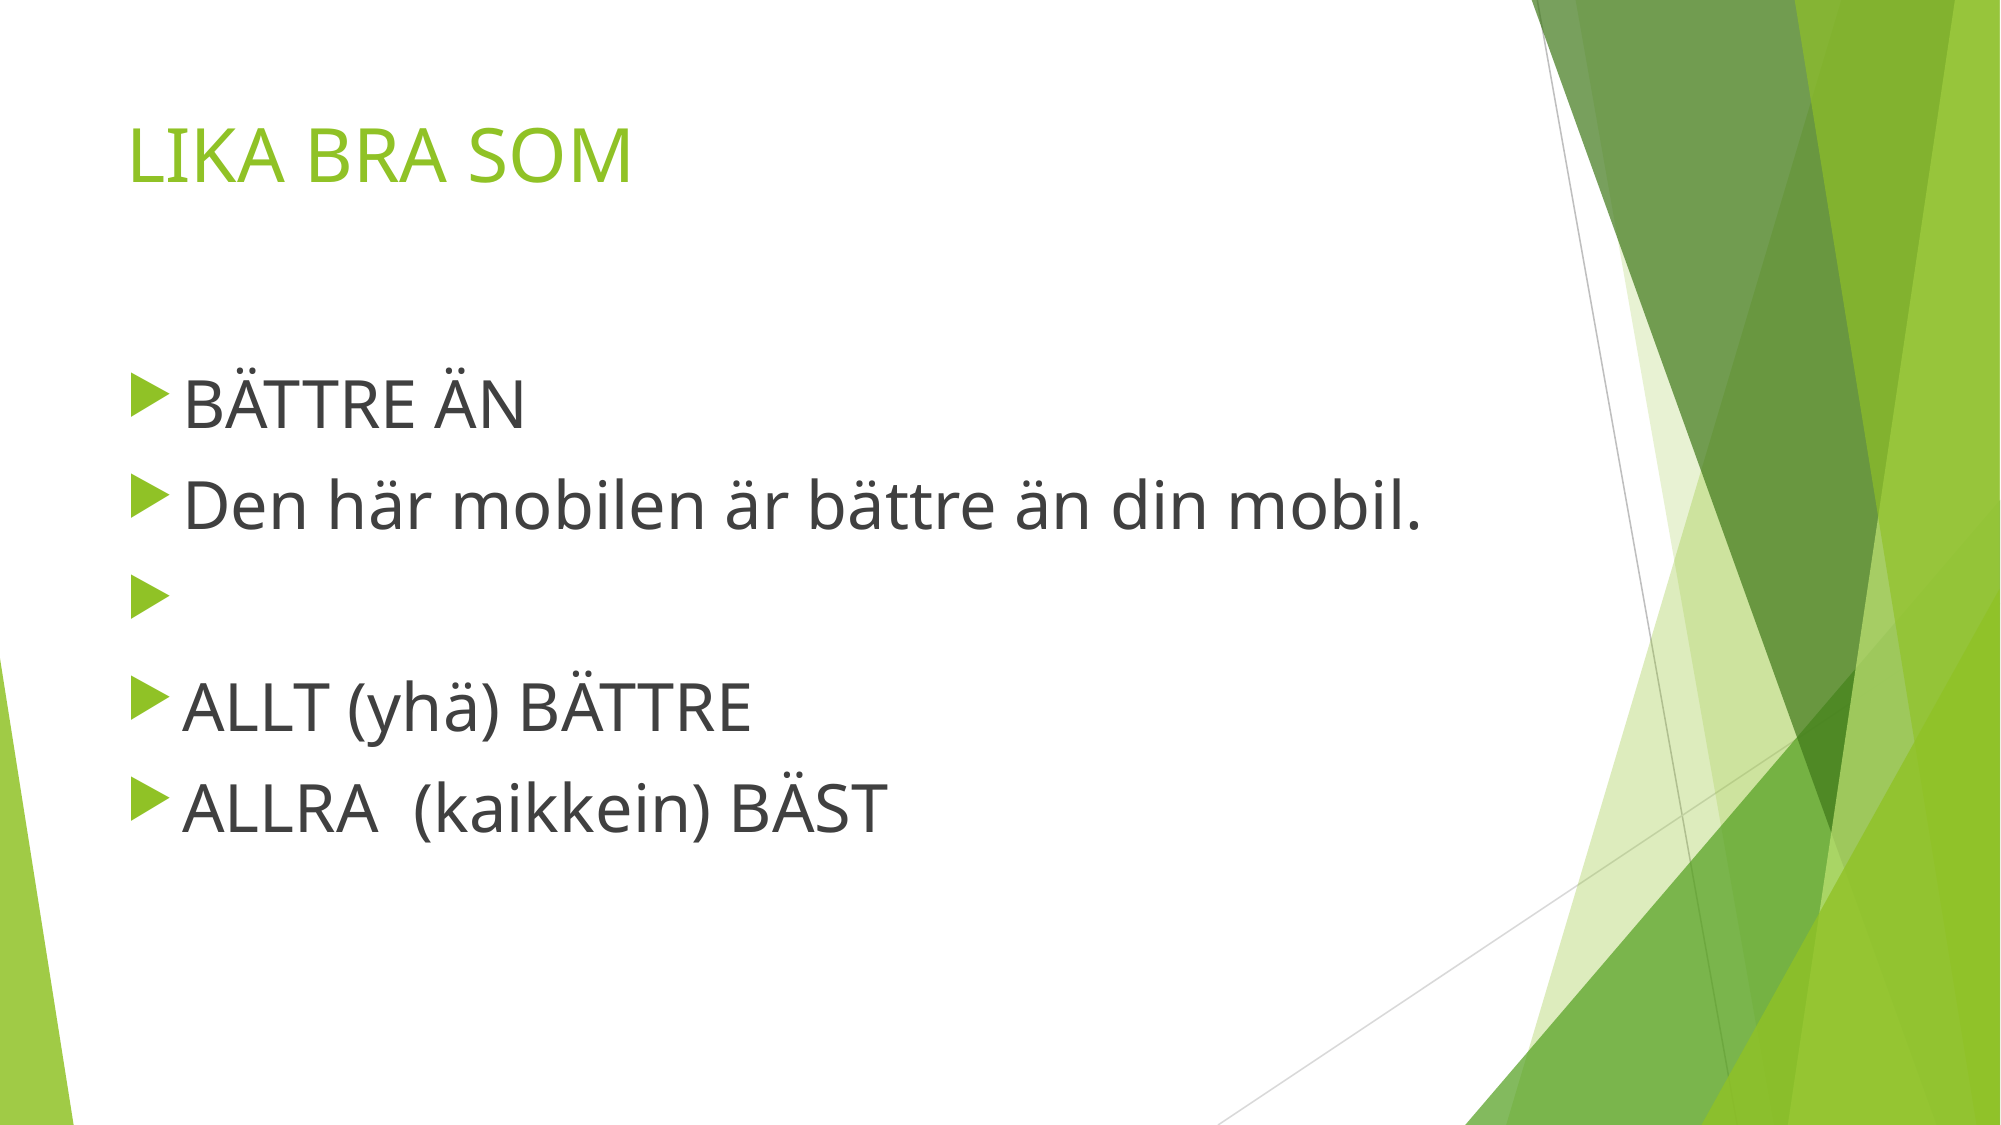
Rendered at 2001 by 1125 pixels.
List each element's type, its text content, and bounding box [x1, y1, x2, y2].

title LIKA BRA SOM [111, 99, 1522, 317]
list BÄTTRE ÄN Den här mobilen är bättre än din mobil. ALLT (yhä) BÄTTRE ALLRA (kaikkein) BÄST [111, 354, 1522, 992]
